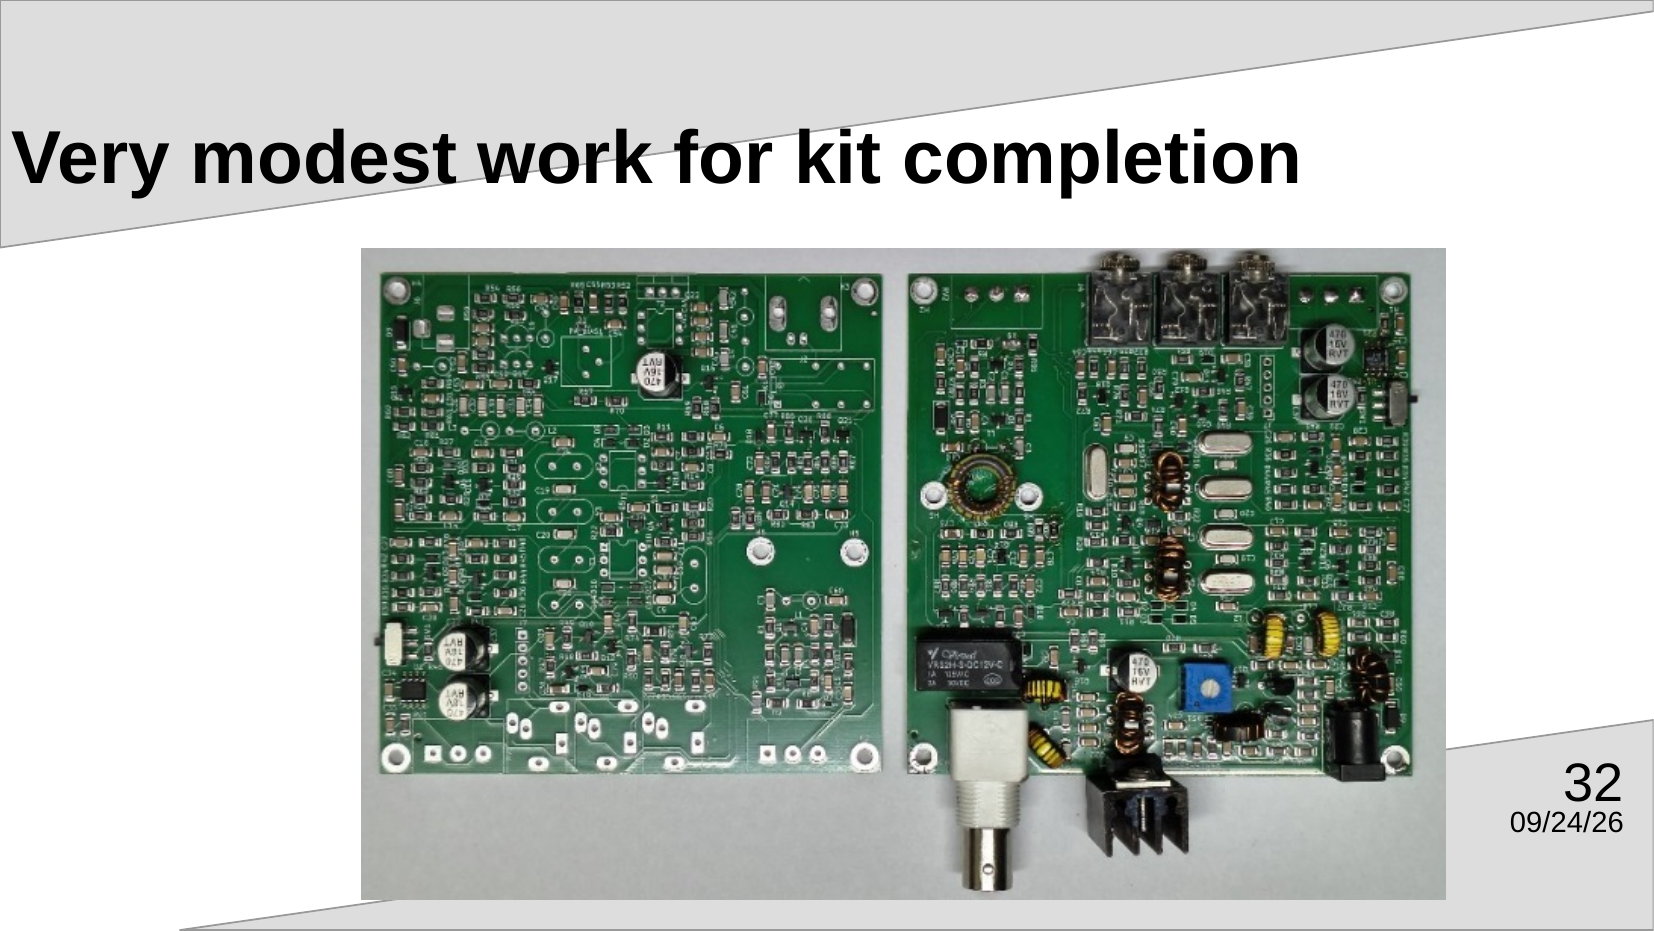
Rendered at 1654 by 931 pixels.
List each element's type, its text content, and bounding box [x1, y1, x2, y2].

title Very modest work for kit completion [11, 79, 1488, 236]
picture [361, 248, 1446, 901]
